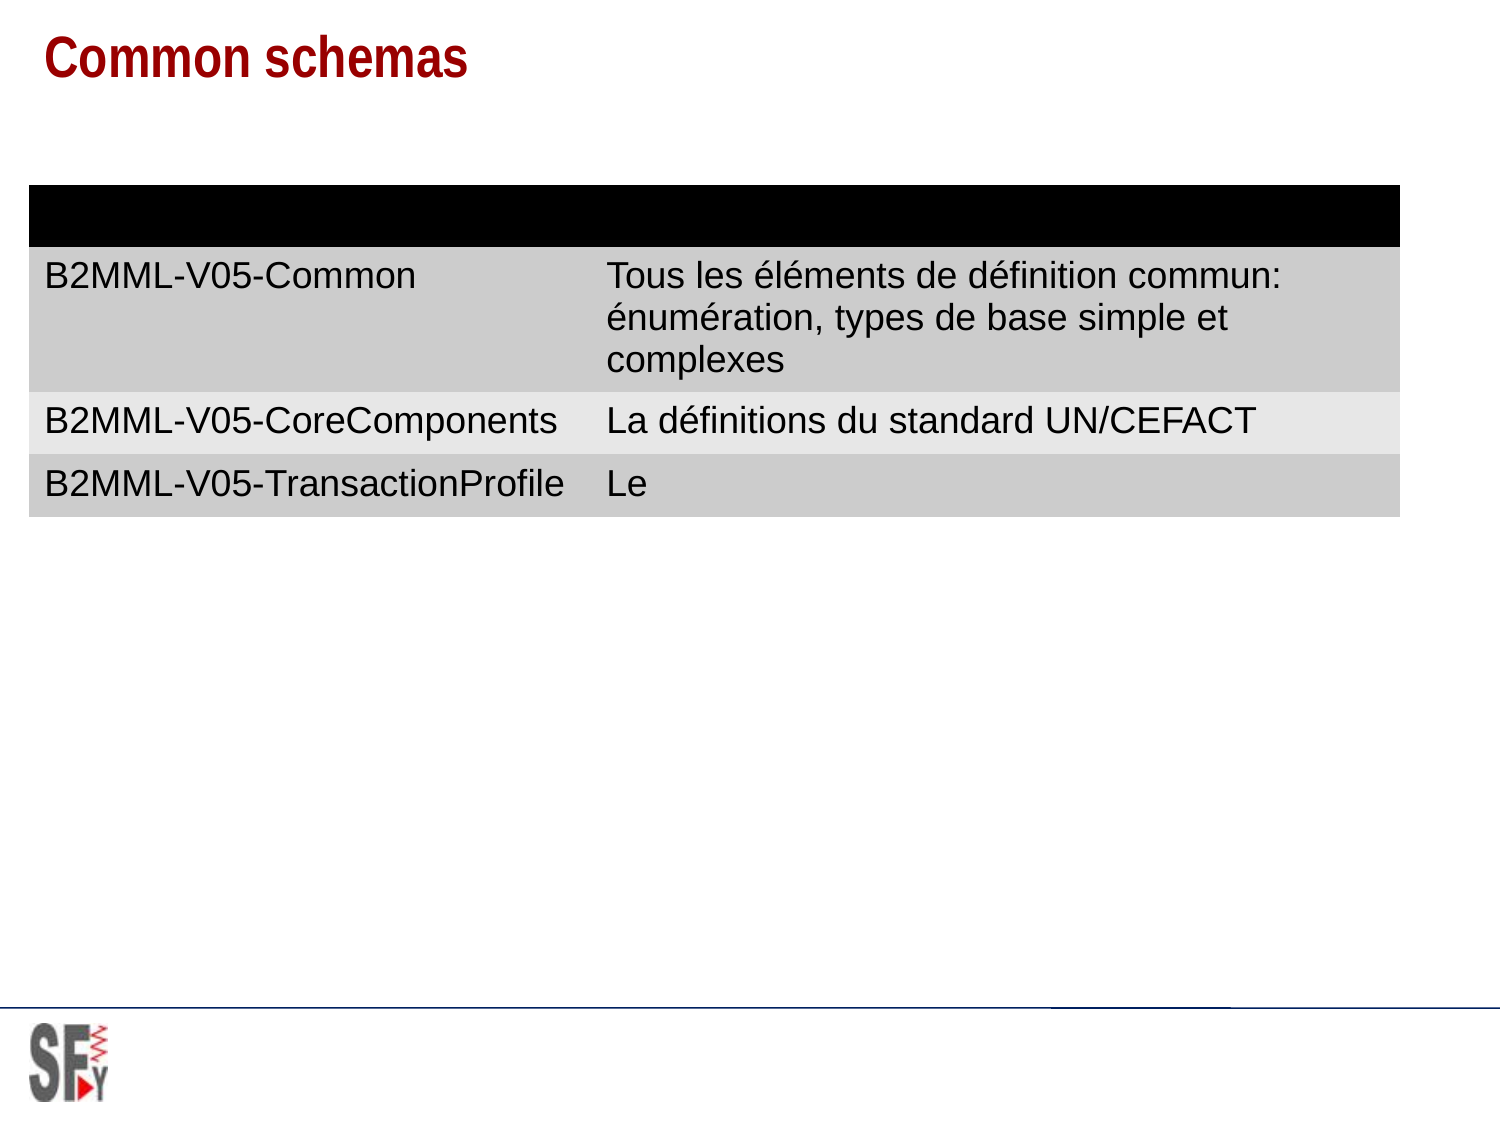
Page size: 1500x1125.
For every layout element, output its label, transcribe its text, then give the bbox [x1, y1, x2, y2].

table_cell Tous les éléments de définition commun: énumération, types de base simple et complexes [591, 247, 1400, 392]
table_cell Le [591, 454, 1400, 517]
table_cell B2MML-V05-TransactionProfile [29, 454, 591, 517]
title Common schemas [29, 12, 1471, 138]
table_cell B2MML-V05-CoreComponents [29, 392, 591, 454]
table_header Schema [29, 185, 591, 247]
table_cell B2MML-V05-Common [29, 247, 591, 392]
table_header Usage [591, 185, 1400, 247]
picture [29, 1023, 108, 1102]
table_cell La définitions du standard UN/CEFACT [591, 392, 1400, 454]
